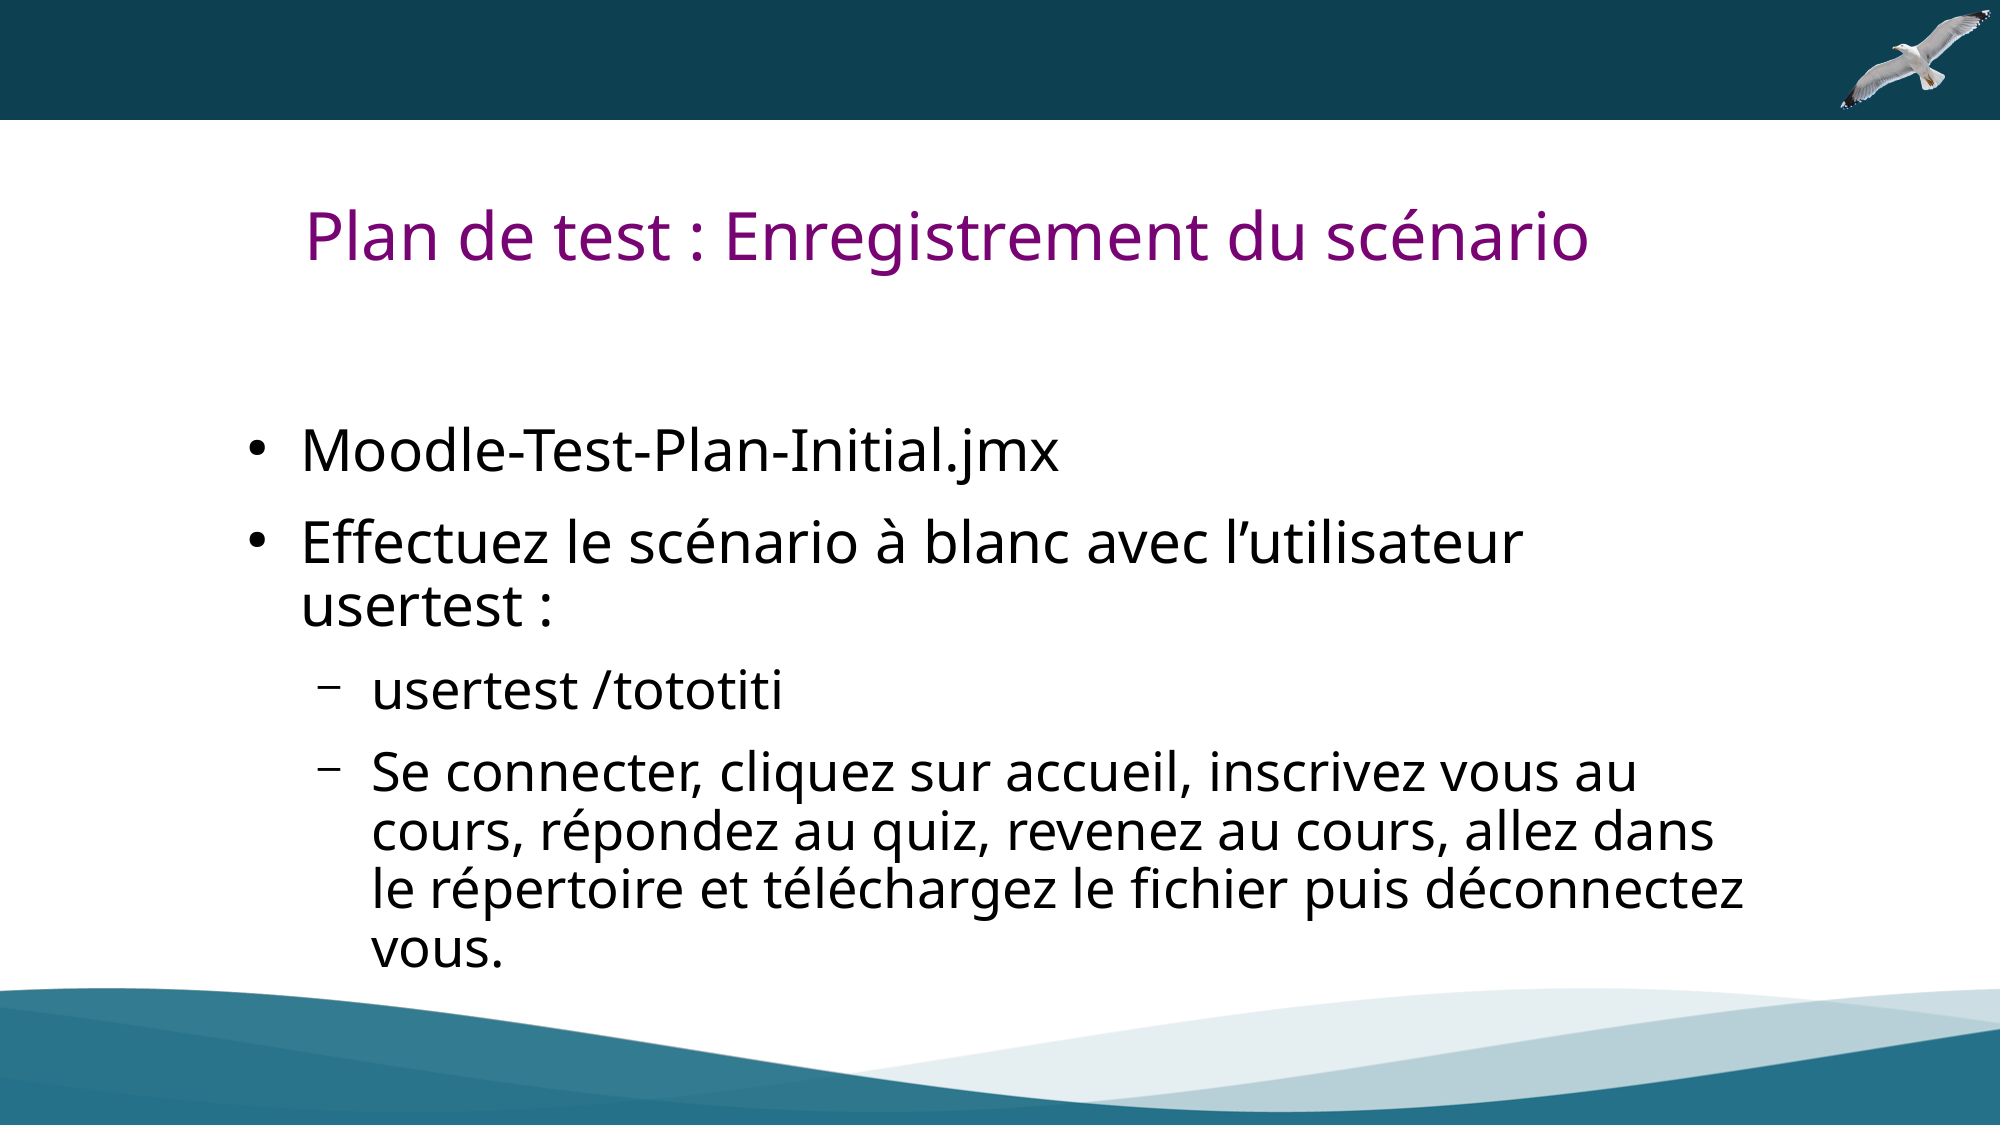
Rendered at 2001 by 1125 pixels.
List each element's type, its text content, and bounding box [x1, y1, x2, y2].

list Moodle-Test-Plan-Initial.jmx Effectuez le scénario à blanc avec l’utilisateur usertest : usertest /tototiti Se connecter, cliquez sur accueil, inscrivez vous au cours, répondez au quiz, revenez au cours, allez dans le répertoire et téléchargez le fichier puis déconnectez vous. [214, 413, 1784, 951]
list Plan de test : Enregistrement du scénario [218, 194, 1689, 326]
picture [1820, 0, 2000, 120]
picture [0, 974, 2000, 1125]
